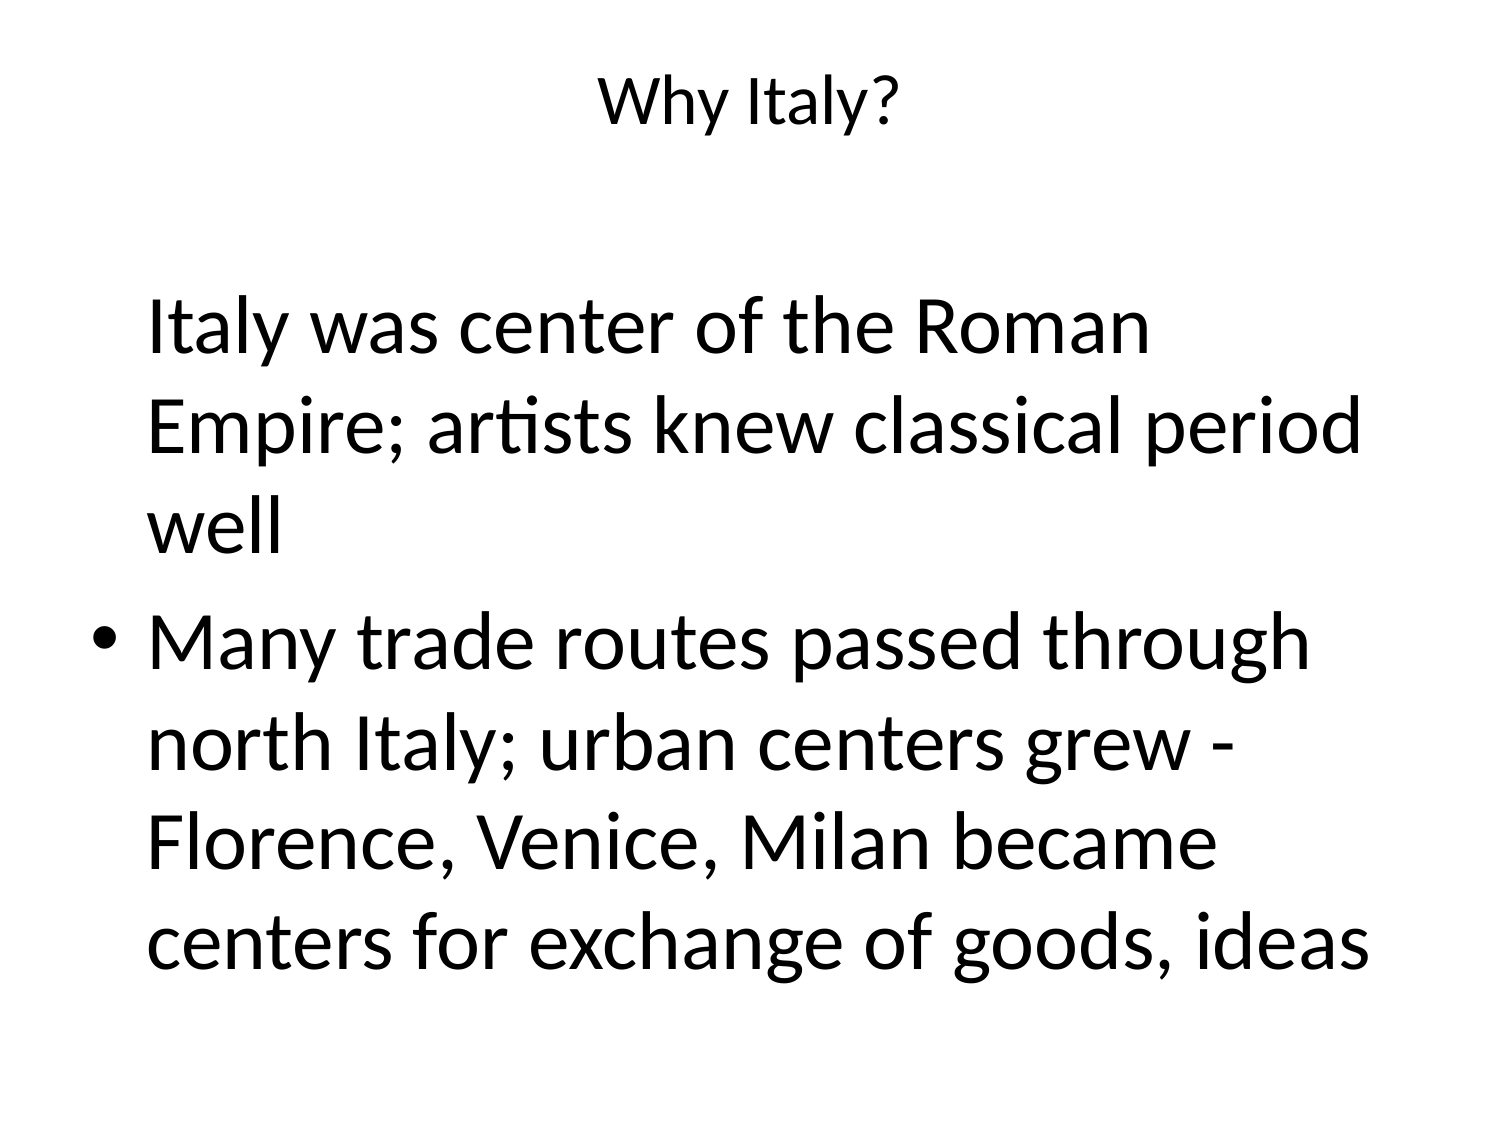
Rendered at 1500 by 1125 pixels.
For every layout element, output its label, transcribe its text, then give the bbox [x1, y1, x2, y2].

list Italy was center of the Roman Empire; artists knew classical period well Many trade routes passed through north Italy; urban centers grew - Florence, Venice, Milan became centers for exchange of goods, ideas [75, 262, 1425, 1005]
title Why Italy? [75, 45, 1425, 233]
